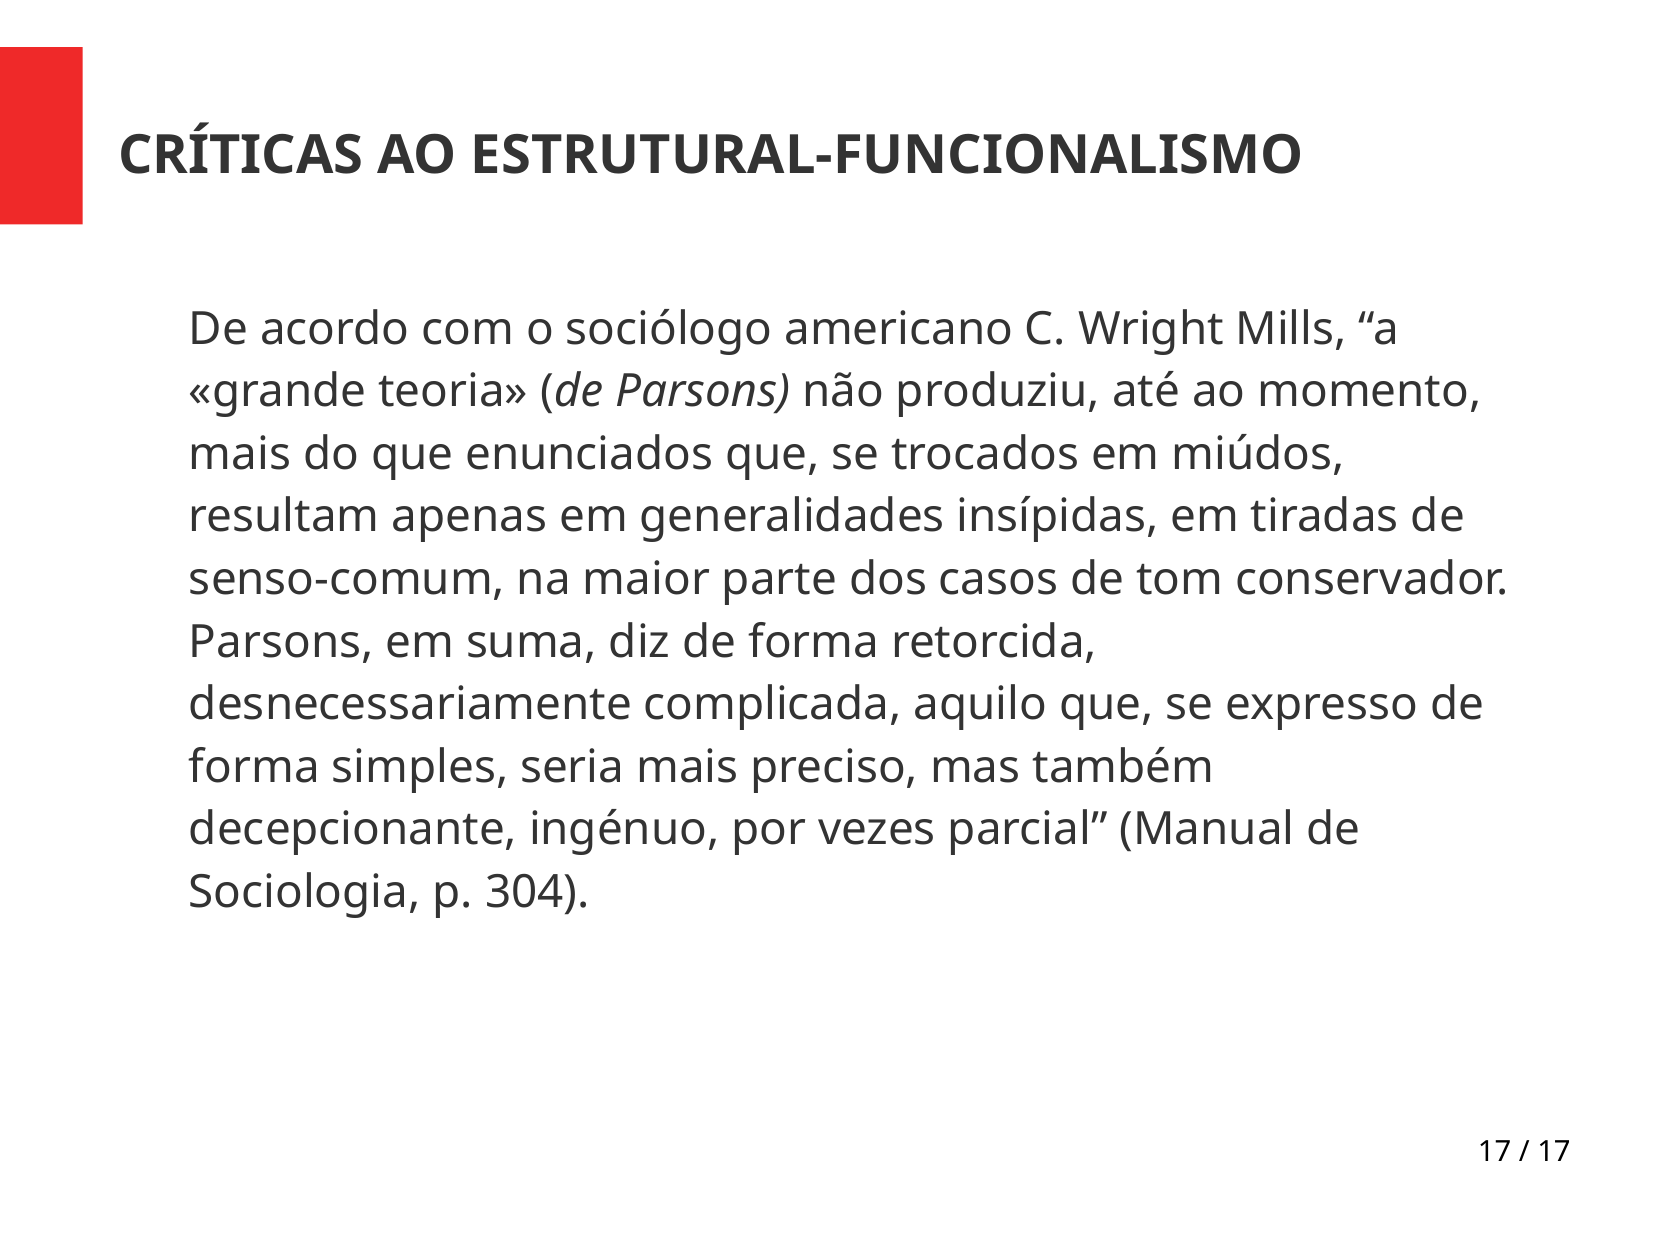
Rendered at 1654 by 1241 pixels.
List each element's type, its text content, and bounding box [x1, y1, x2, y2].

list De acordo com o sociólogo americano C. Wright Mills, “a «grande teoria» (de Parsons) não produziu, até ao momento, mais do que enunciados que, se trocados em miúdos, resultam apenas em generalidades insípidas, em tiradas de senso-comum, na maior parte dos casos de tom conservador. Parsons, em suma, diz de forma retorcida, desnecessariamente complicada, aquilo que, se expresso de forma simples, seria mais preciso, mas também decepcionante, ingénuo, por vezes parcial” (Manual de Sociologia, p. 304). [118, 295, 1536, 1015]
title CRÍTICAS AO ESTRUTURAL-FUNCIONALISMO [118, 49, 1571, 257]
